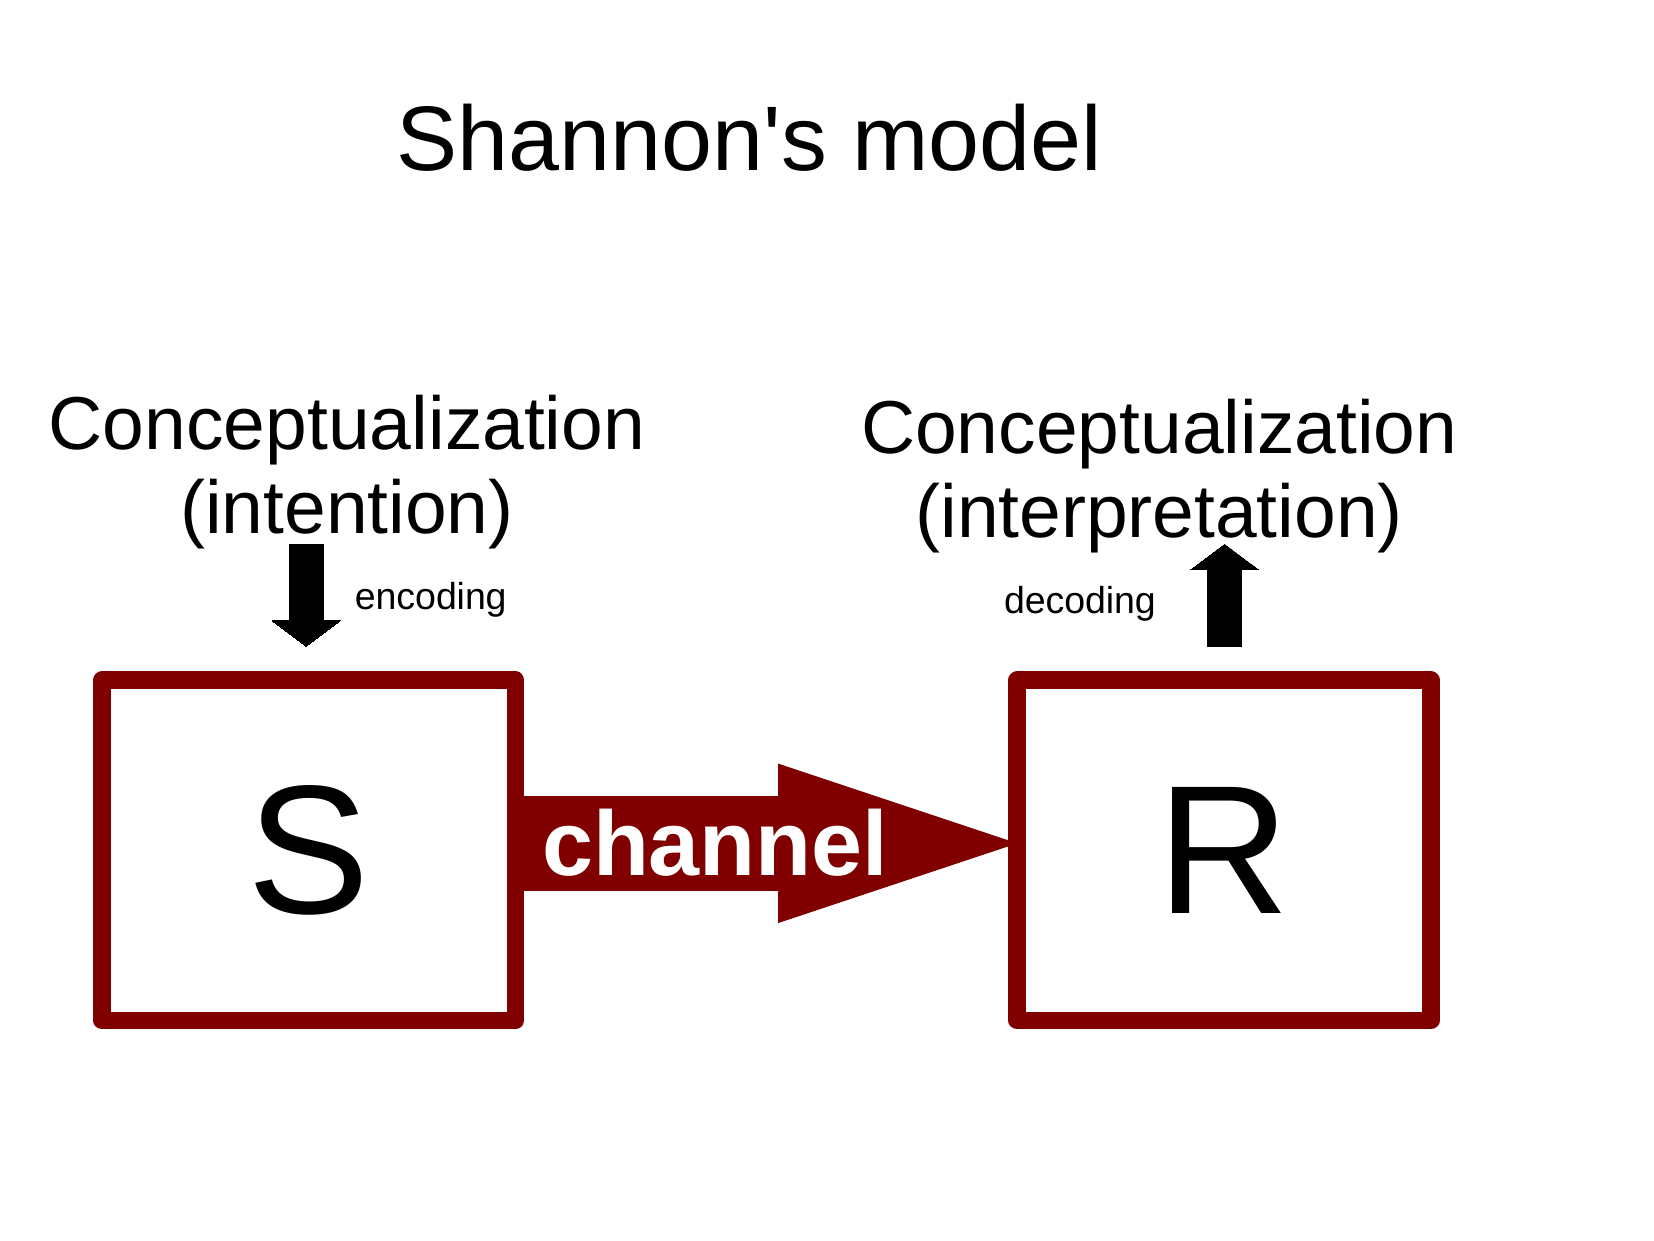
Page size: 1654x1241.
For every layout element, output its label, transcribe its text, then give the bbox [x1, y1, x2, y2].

text_box [272, 544, 340, 647]
text_box Conceptualization (interpretation) [818, 378, 1501, 562]
text_box R [1017, 680, 1431, 1021]
text_box decoding [989, 572, 1171, 629]
text_box [1190, 544, 1259, 647]
text_box encoding [340, 567, 522, 625]
text_box S [102, 680, 516, 1021]
title Shannon's model [75, 52, 1425, 225]
text_box Conceptualization (intention) [34, 374, 742, 557]
